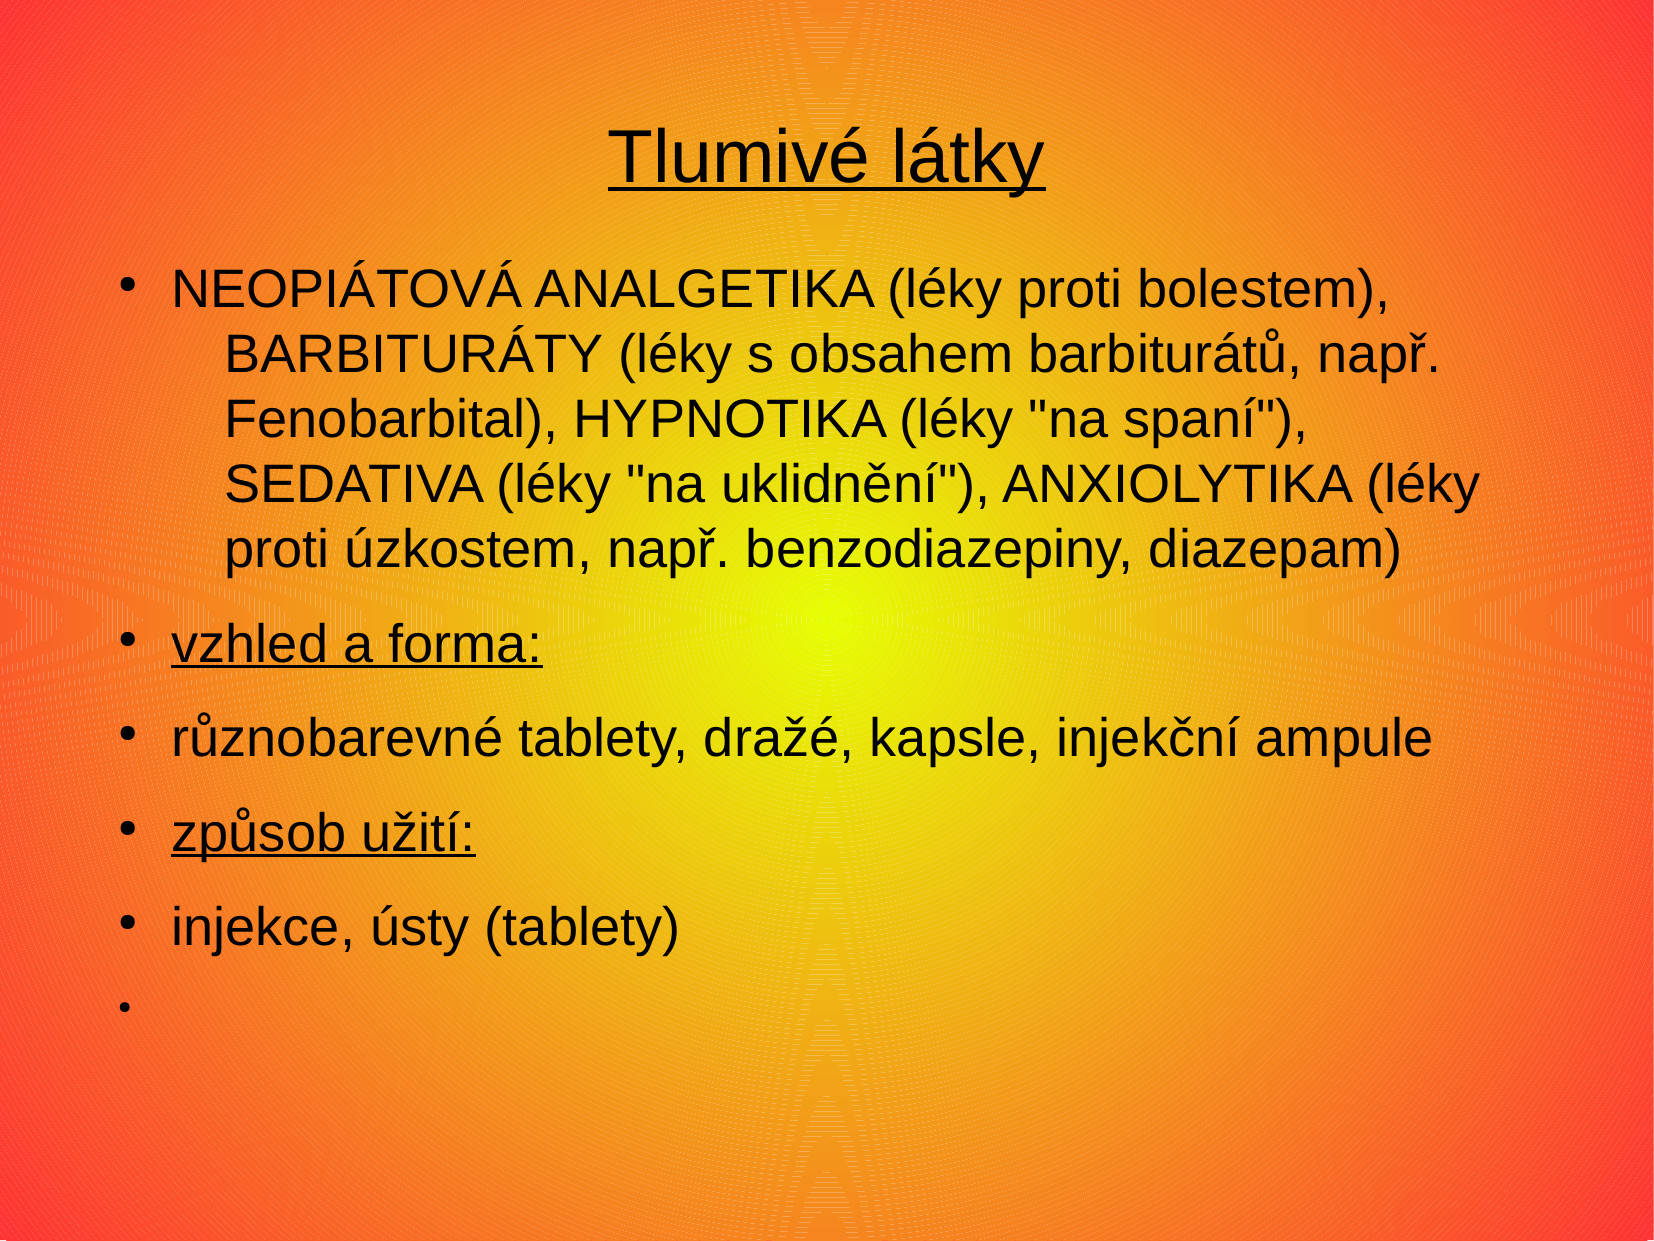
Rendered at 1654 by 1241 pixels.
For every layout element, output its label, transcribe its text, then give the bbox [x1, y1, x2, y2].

title Tlumivé látky [82, 49, 1571, 252]
list NEOPIÁTOVÁ ANALGETIKA (léky proti bolestem), BARBITURÁTY (léky s obsahem barbiturátů, např. Fenobarbital), HYPNOTIKA (léky "na spaní"), SEDATIVA (léky "na uklidnění"), ANXIOLYTIKA (léky proti úzkostem, např. benzodiazepiny, diazepam) vzhled a forma: různobarevné tablety, dražé, kapsle, injekční ampule způsob užití: injekce, ústy (tablety) [82, 252, 1571, 988]
